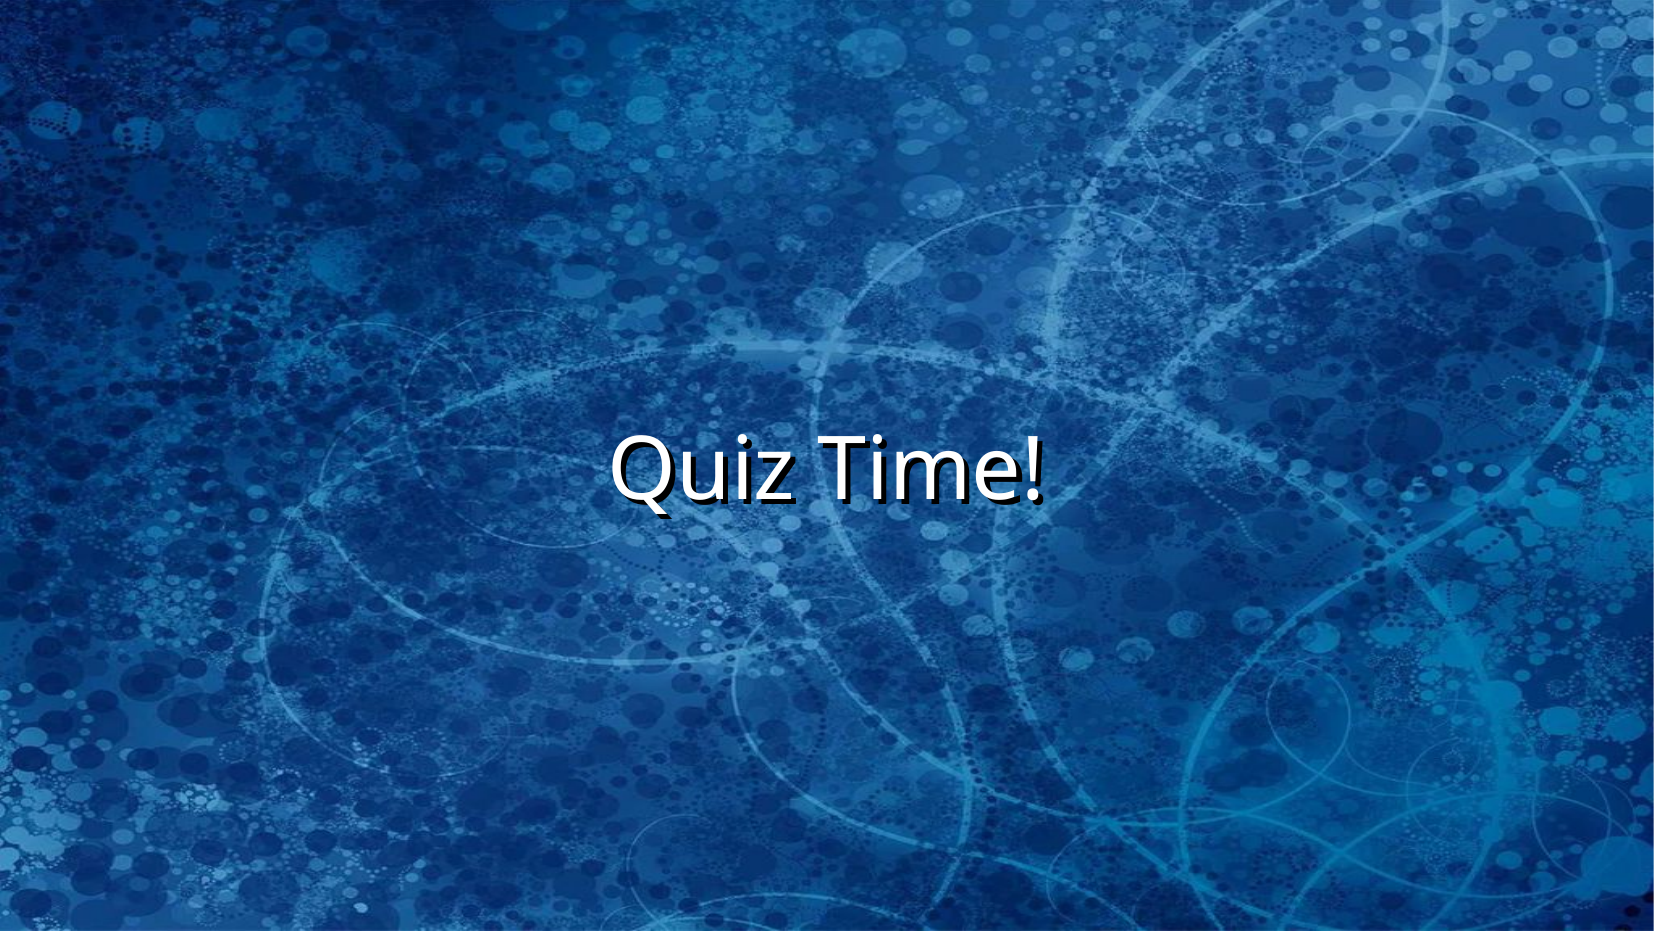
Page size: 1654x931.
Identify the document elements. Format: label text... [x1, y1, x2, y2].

picture [0, 0, 1654, 931]
title Quiz Time! [82, 387, 1571, 543]
